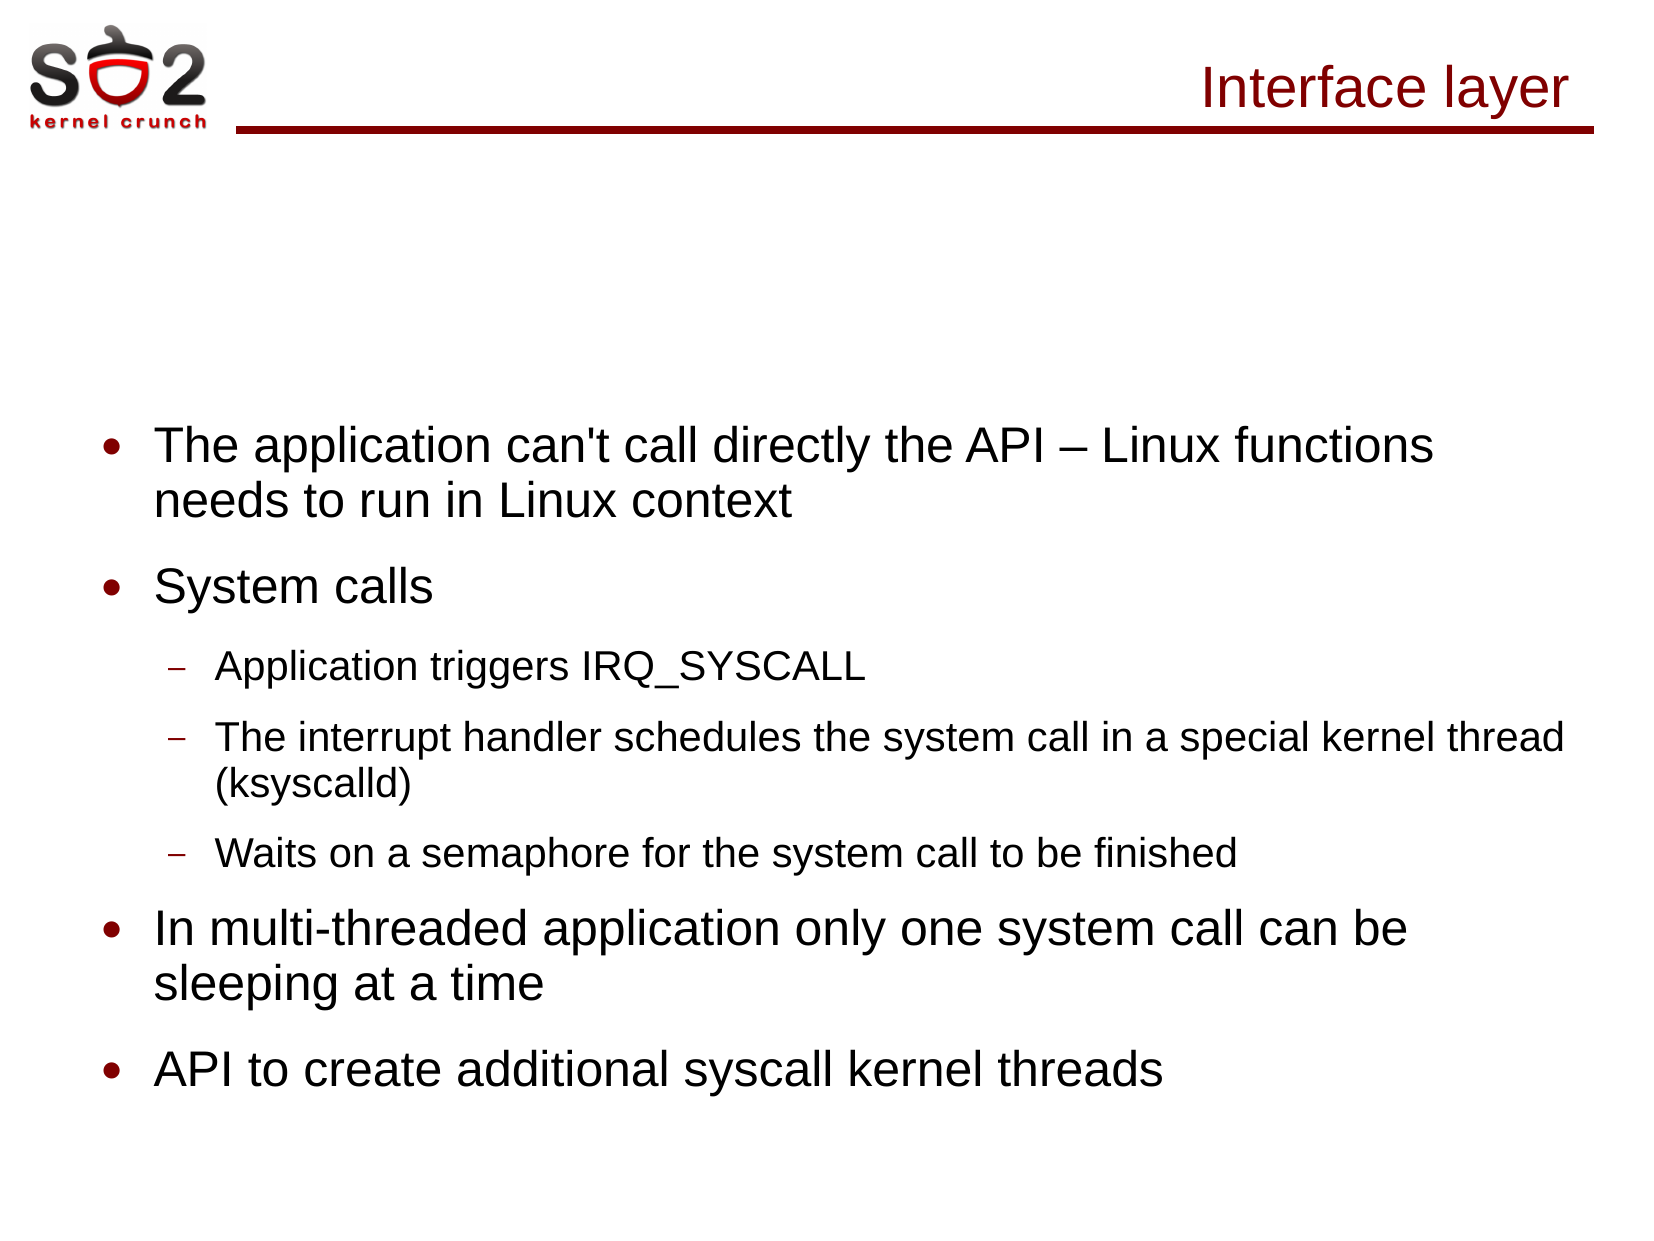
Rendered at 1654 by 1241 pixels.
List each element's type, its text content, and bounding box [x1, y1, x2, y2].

title Interface layer [82, 54, 1571, 121]
picture [29, 23, 207, 130]
list The application can't call directly the API – Linux functions needs to run in Linux context System calls Application triggers IRQ_SYSCALL The interrupt handler schedules the system call in a special kernel thread (ksyscalld) Waits on a semaphore for the system call to be finished In multi-threaded application only one system call can be sleeping at a time API to create additional syscall kernel threads [82, 354, 1571, 1159]
